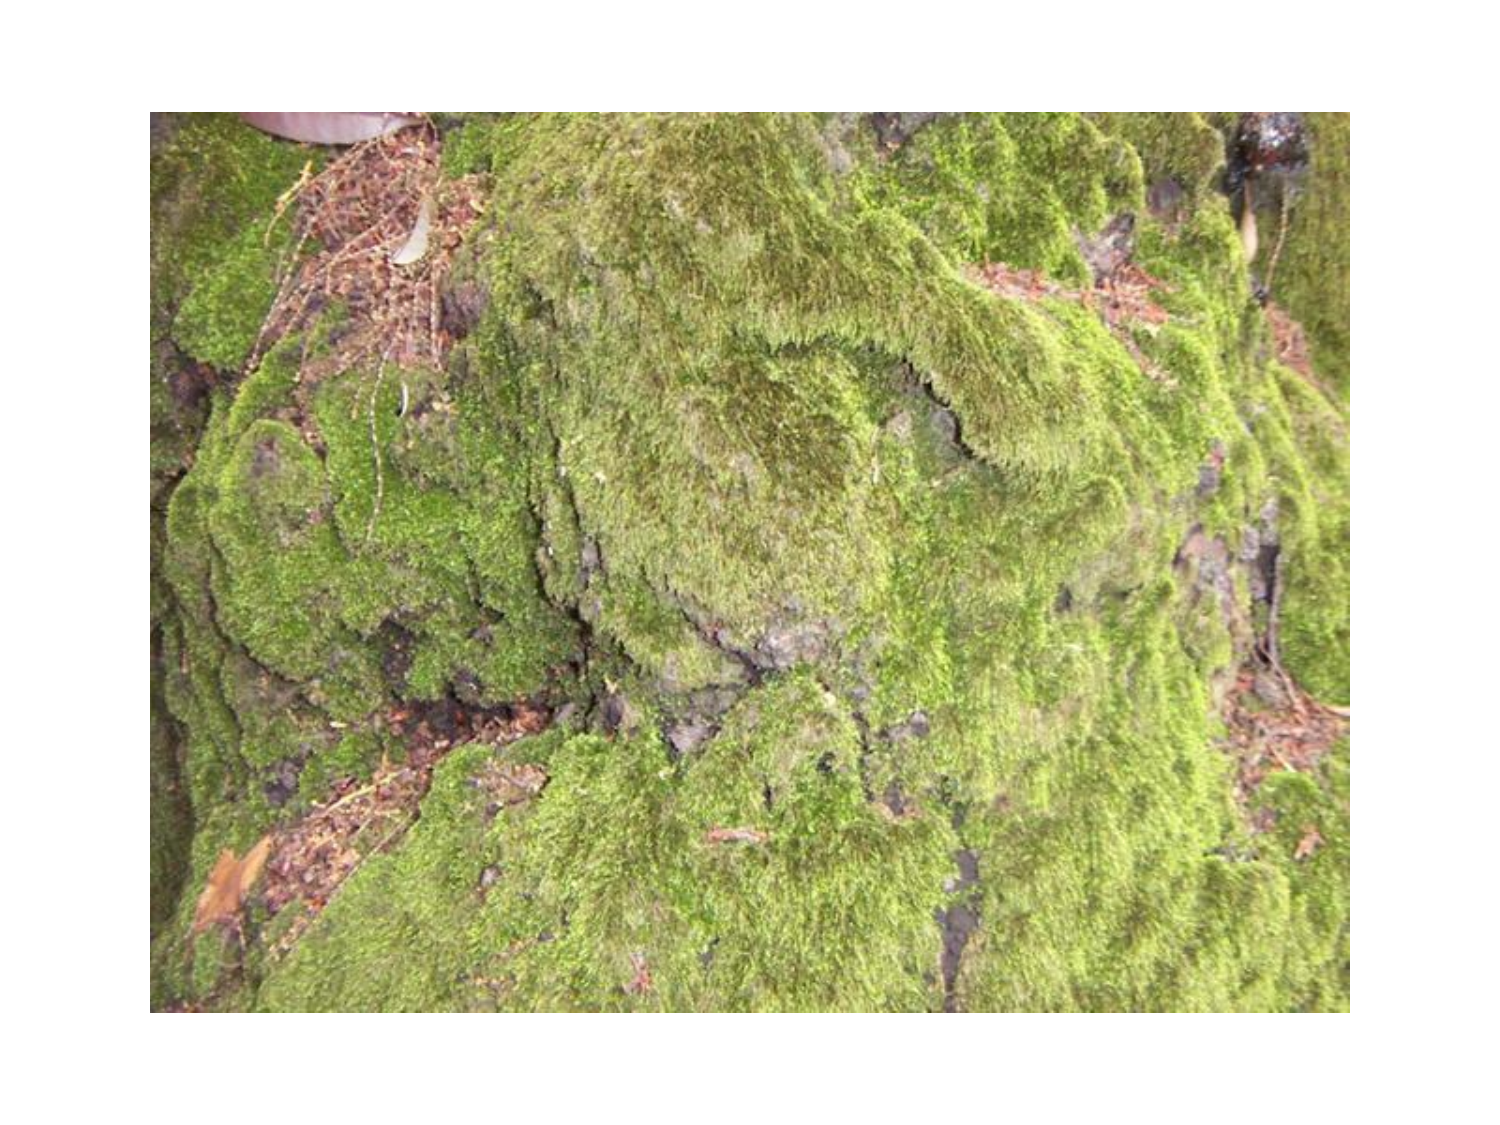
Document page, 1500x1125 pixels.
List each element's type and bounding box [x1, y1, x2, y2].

picture [150, 112, 1350, 1013]
